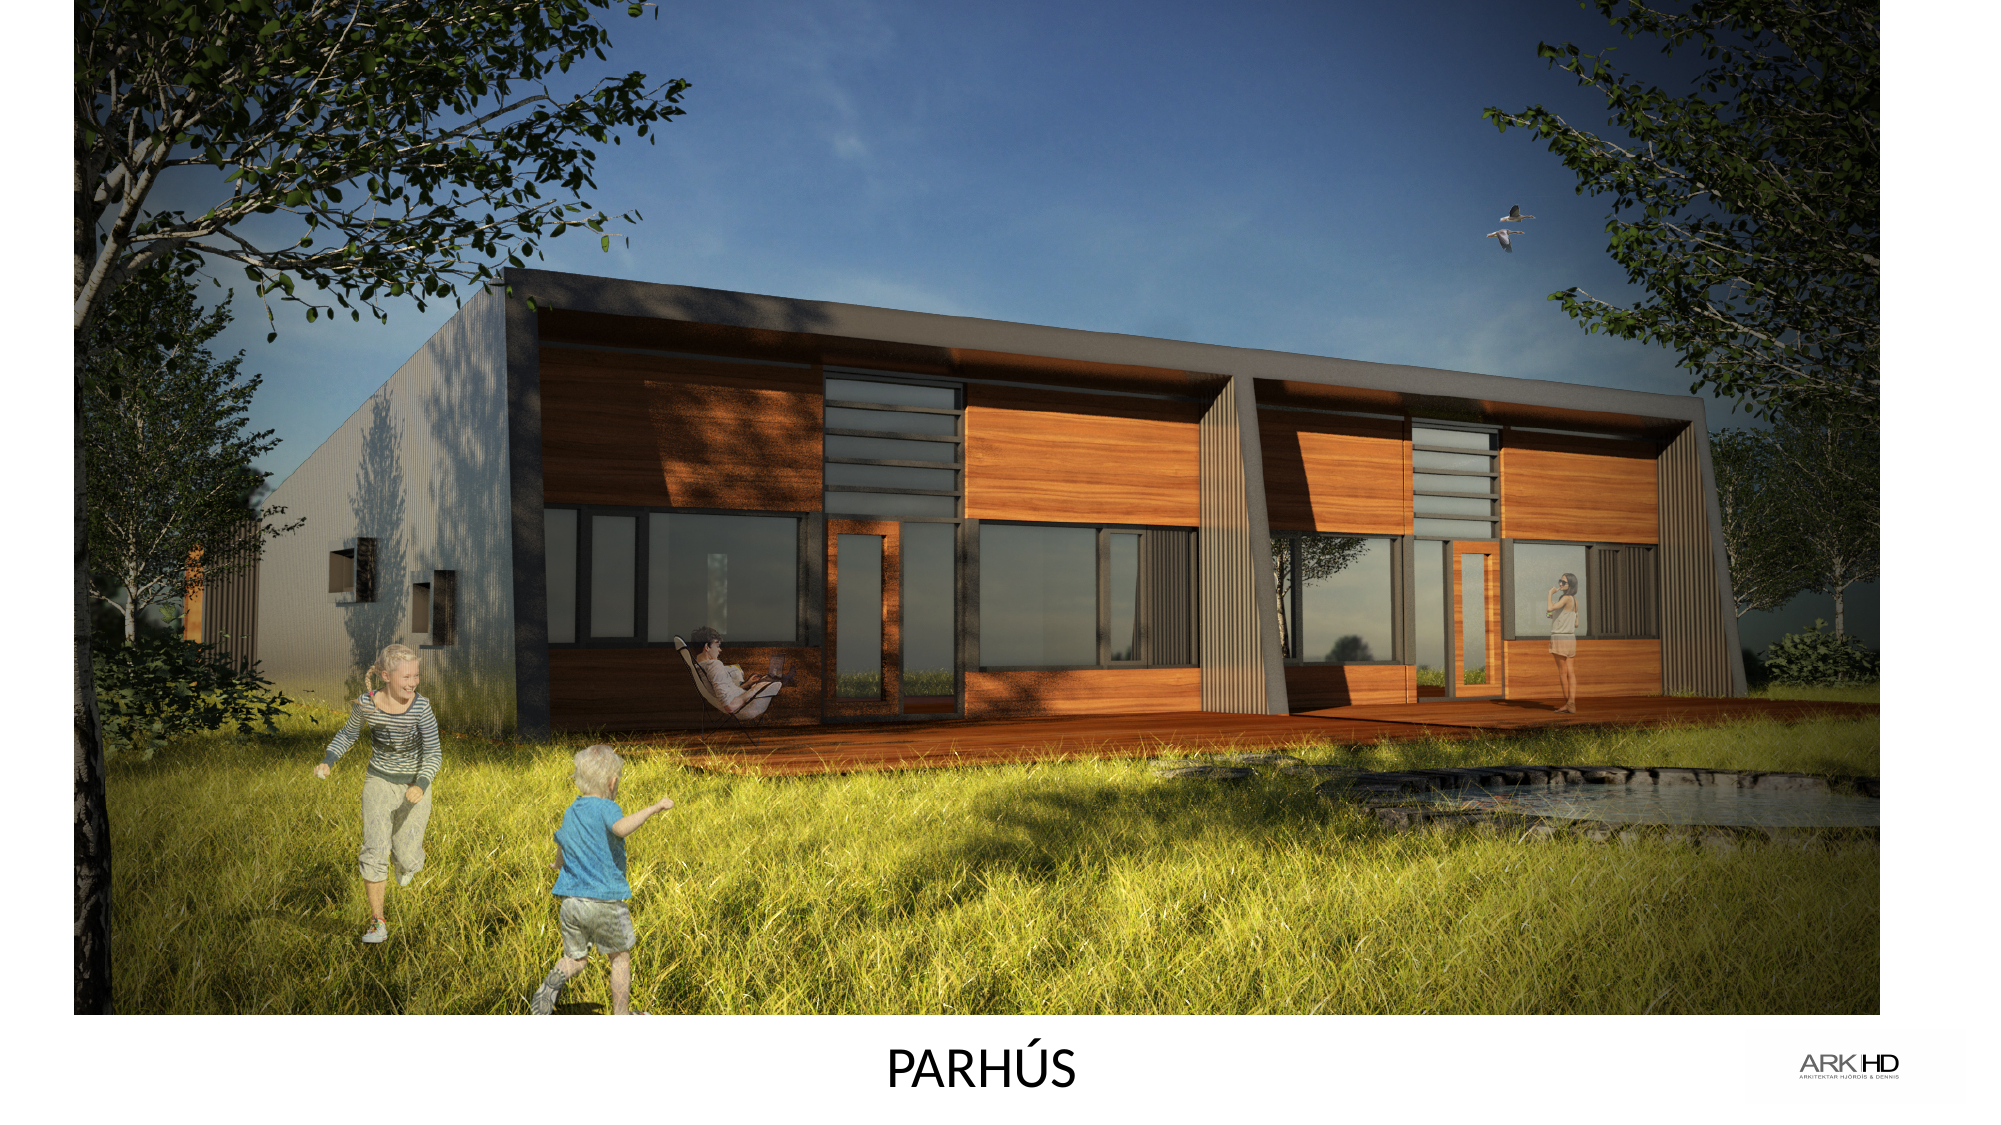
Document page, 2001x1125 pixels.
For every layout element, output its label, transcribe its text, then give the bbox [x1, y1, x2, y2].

title PARHÚS [308, 1029, 1682, 1096]
picture [74, 0, 1880, 1015]
picture [1745, 1029, 1966, 1104]
